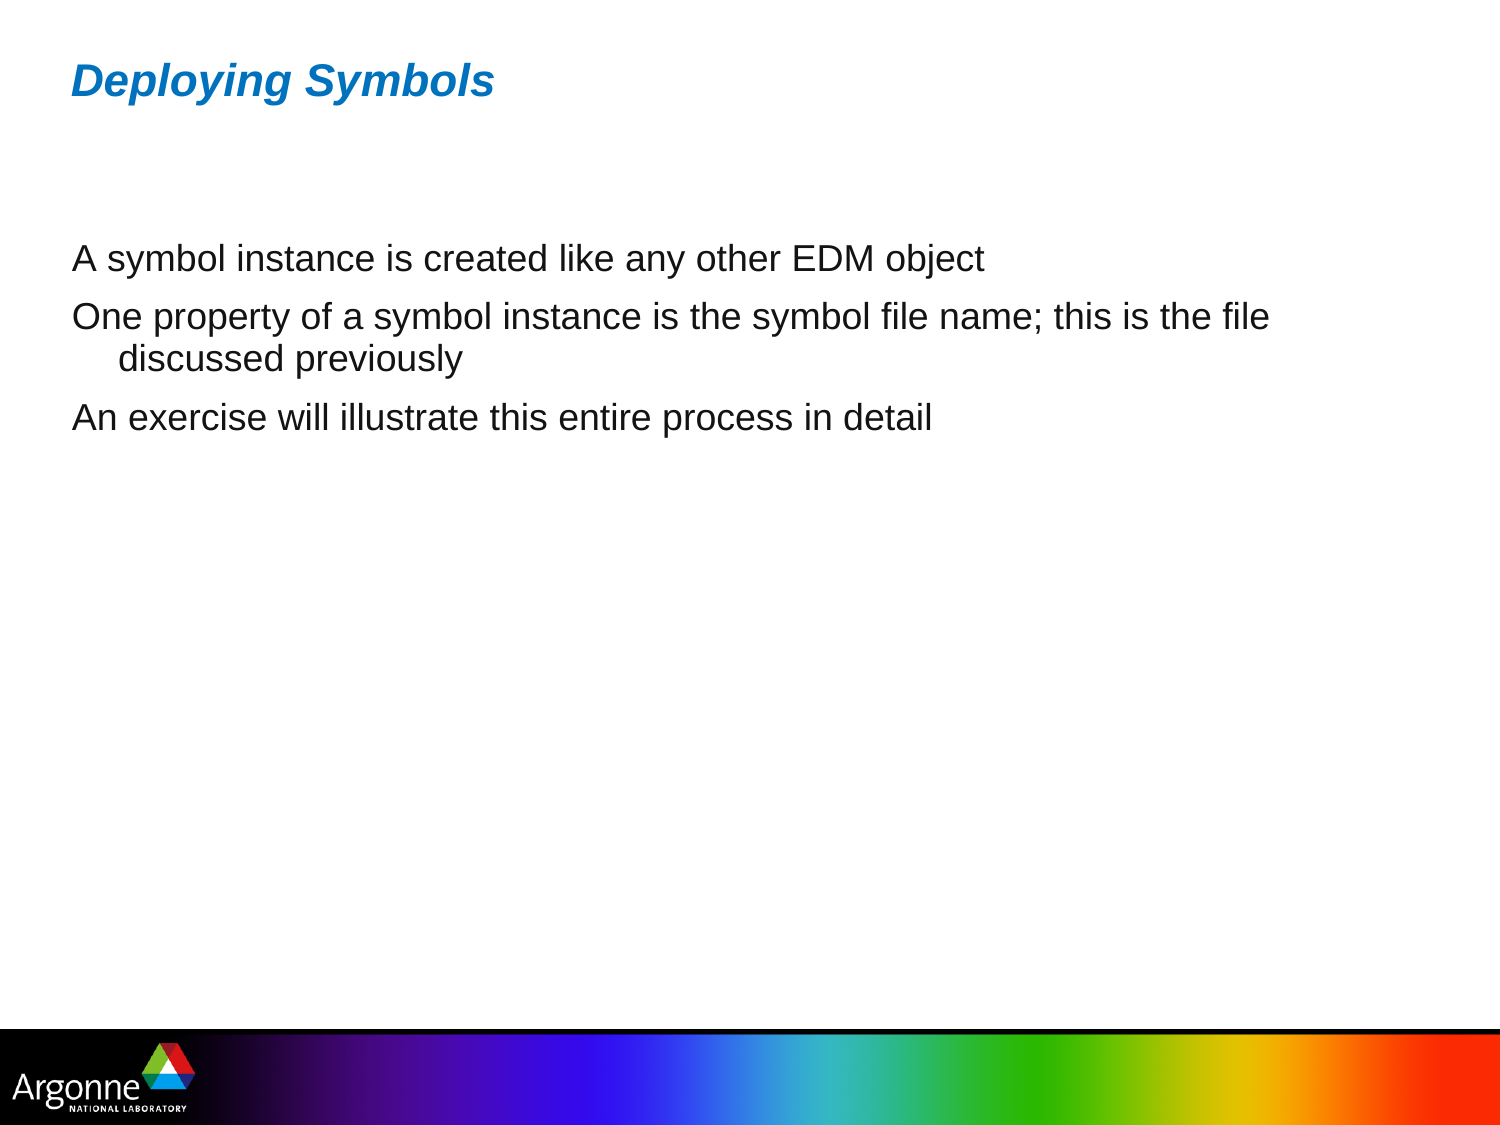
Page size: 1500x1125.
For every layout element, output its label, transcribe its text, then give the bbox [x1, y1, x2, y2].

picture [0, 1029, 1500, 1125]
list A symbol instance is created like any other EDM object One property of a symbol instance is the symbol file name; this is the file discussed previously An exercise will illustrate this entire process in detail [56, 229, 1359, 740]
title Deploying Symbols [55, 40, 1361, 125]
